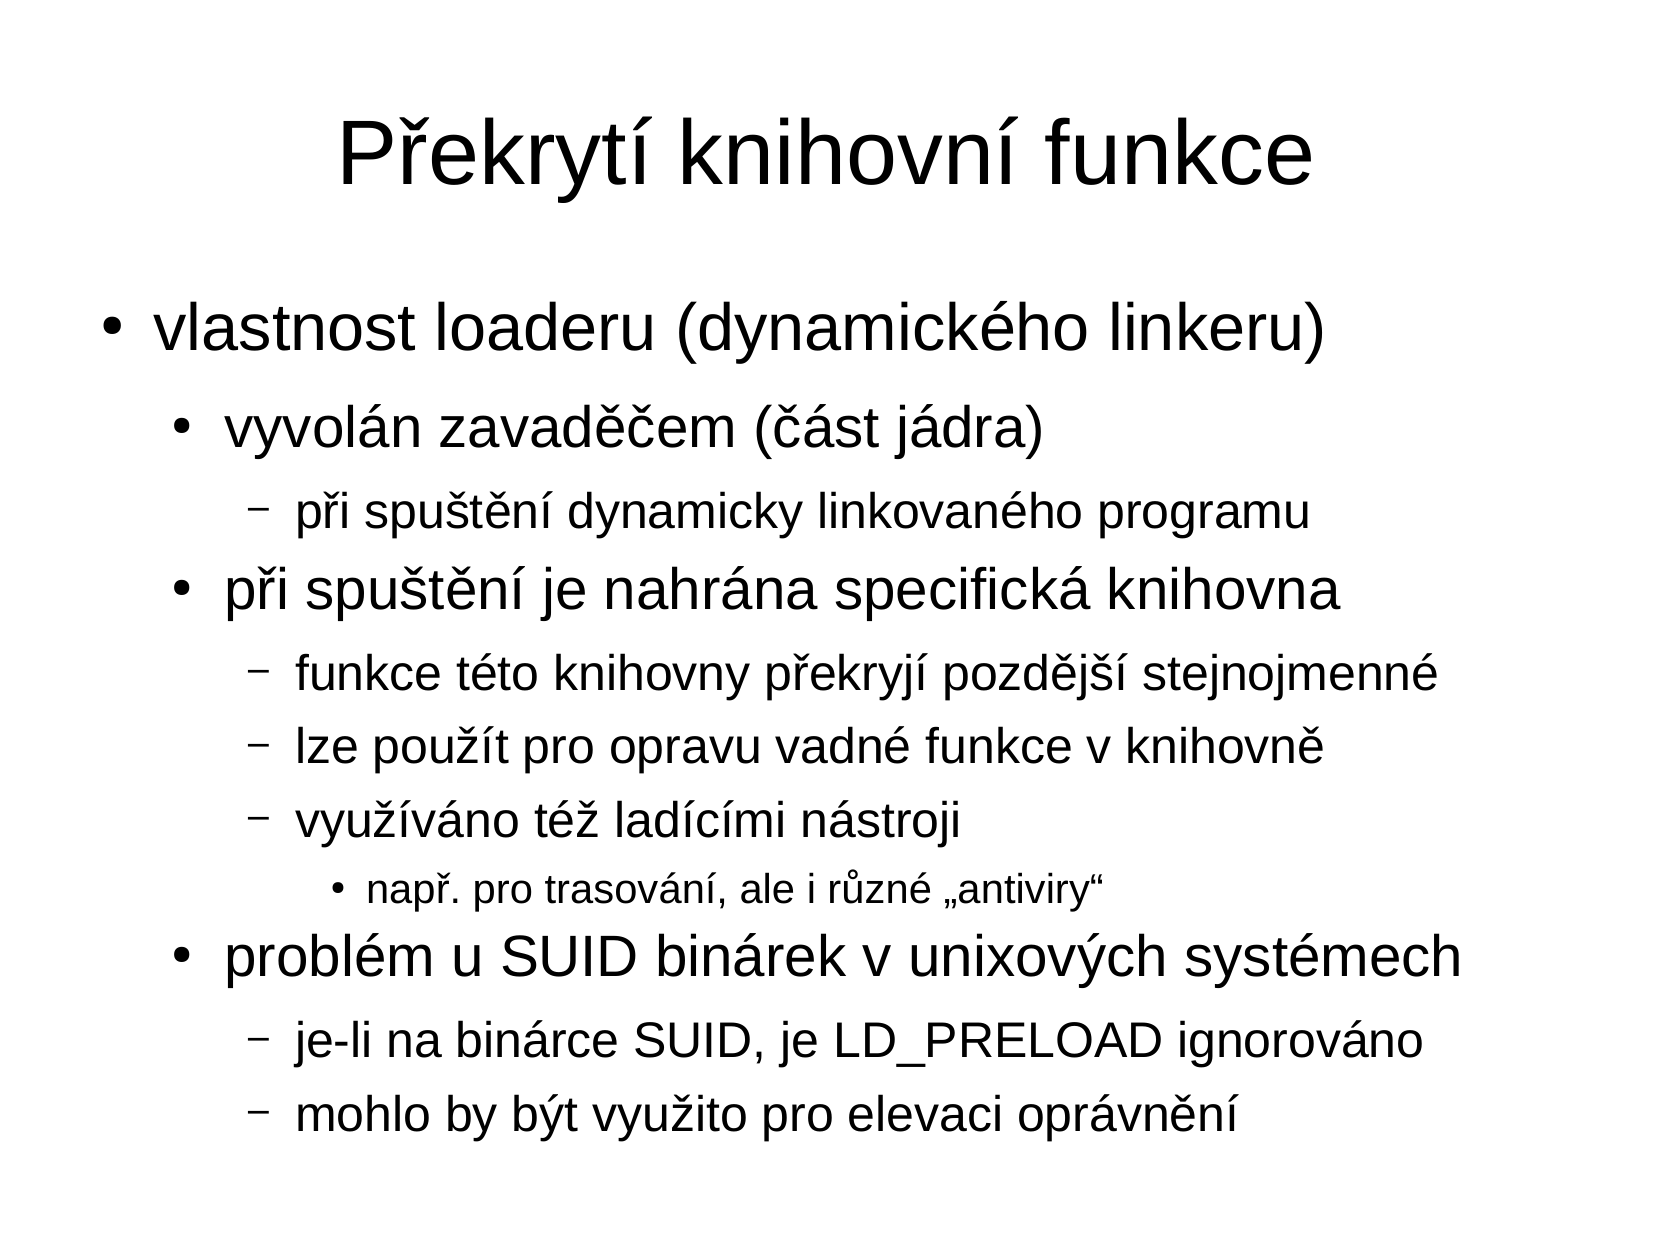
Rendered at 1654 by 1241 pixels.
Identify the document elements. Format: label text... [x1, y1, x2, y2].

list vlastnost loaderu (dynamického linkeru) vyvolán zavaděčem (část jádra) při spuštění dynamicky linkovaného programu při spuštění je nahrána specifická knihovna funkce této knihovny překryjí pozdější stejnojmenné lze použít pro opravu vadné funkce v knihovně využíváno též ladícími nástroji např. pro trasování, ale i různé „antiviry“ problém u SUID binárek v unixových systémech je-li na binárce SUID, je LD_PRELOAD ignorováno mohlo by být využito pro elevaci oprávnění [82, 290, 1571, 1142]
title Překrytí knihovní funkce [82, 56, 1571, 250]
